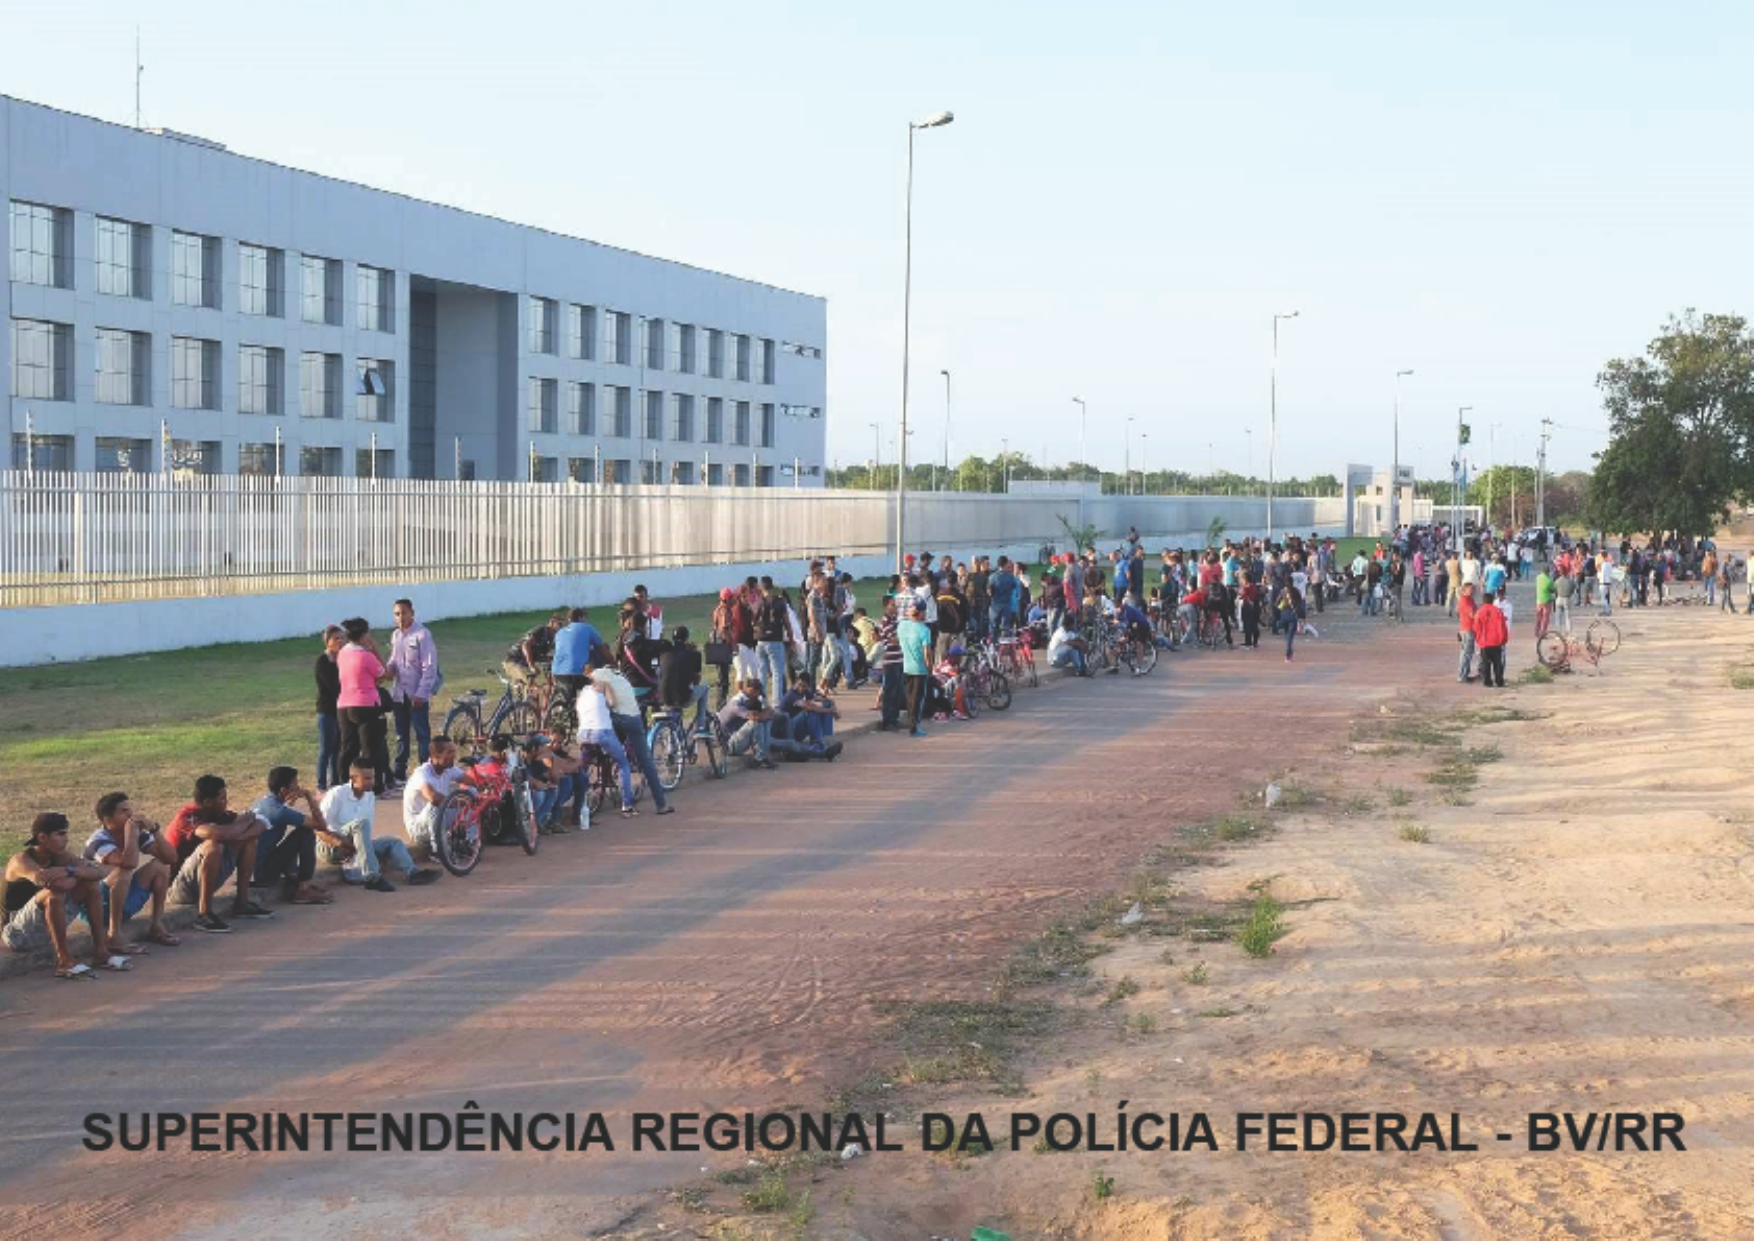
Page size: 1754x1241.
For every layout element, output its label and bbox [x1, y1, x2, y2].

chart [0, 0, 1754, 1241]
